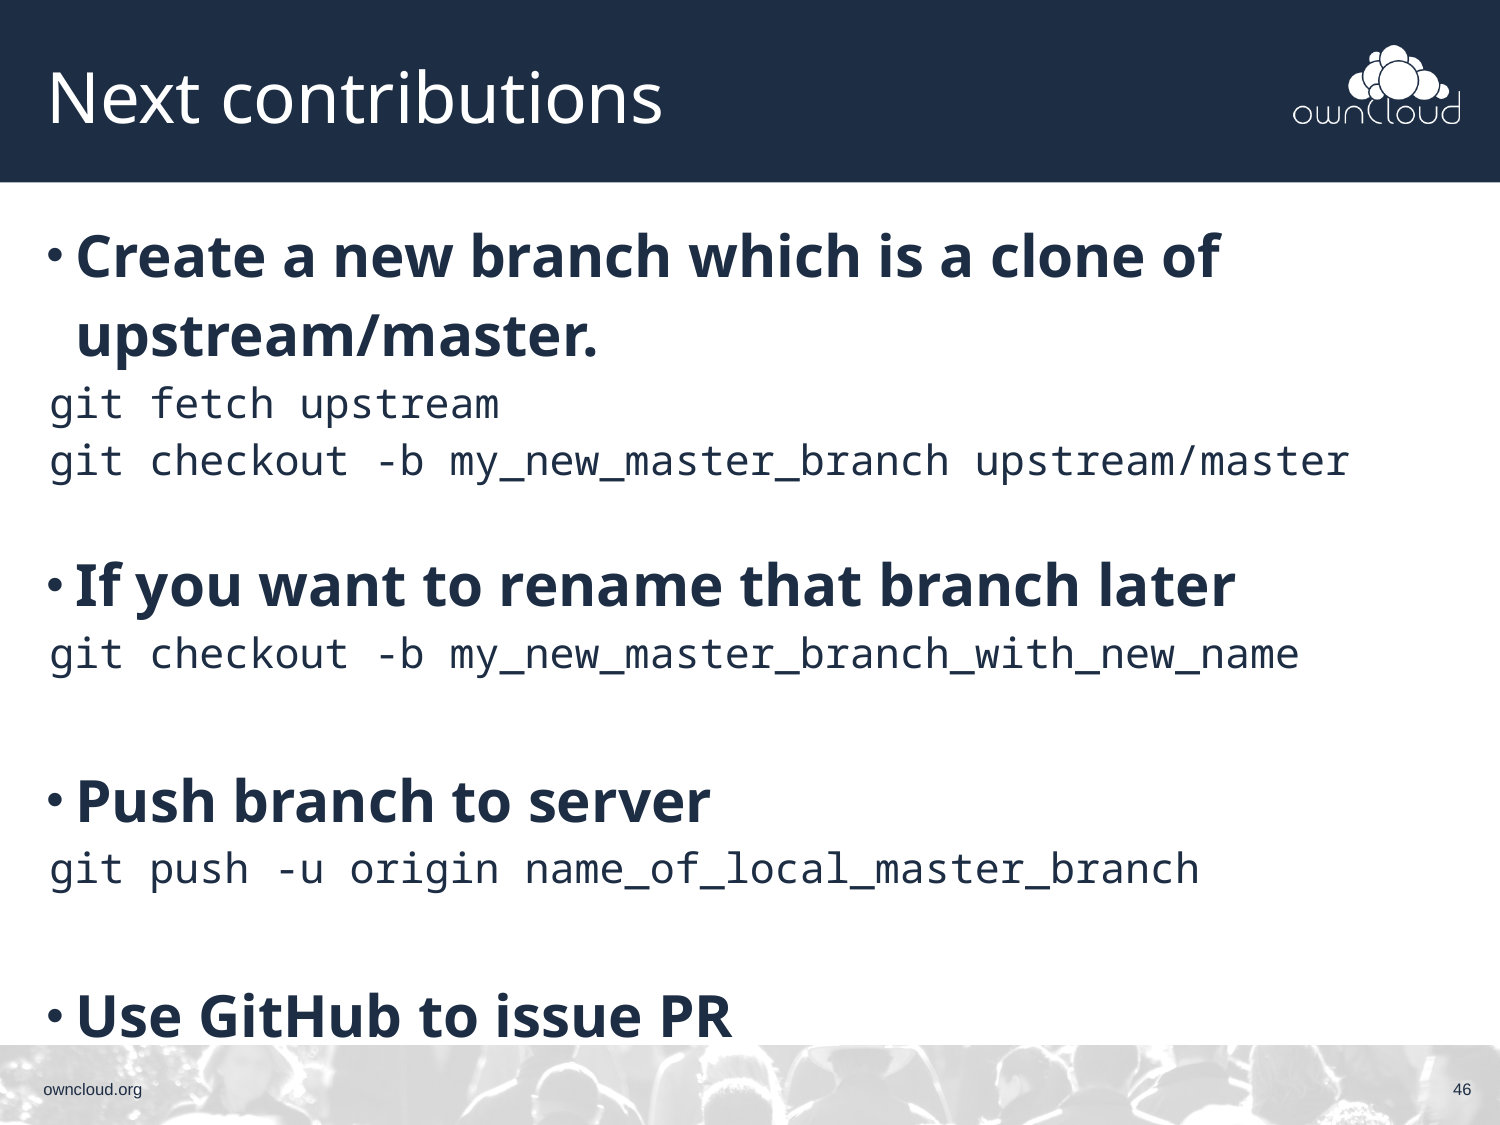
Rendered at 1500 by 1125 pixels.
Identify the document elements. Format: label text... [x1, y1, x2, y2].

list Create a new branch which is a clone of upstream/master. git fetch upstream git checkout -b my_new_master_branch upstream/master If you want to rename that branch later git checkout -b my_new_master_branch_with_new_name Push branch to server git push -u origin name_of_local_master_branch Use GitHub to issue PR [46, 214, 1465, 1026]
picture [0, 1045, 1500, 1125]
title Next contributions [46, 5, 1258, 187]
picture [1293, 45, 1460, 124]
